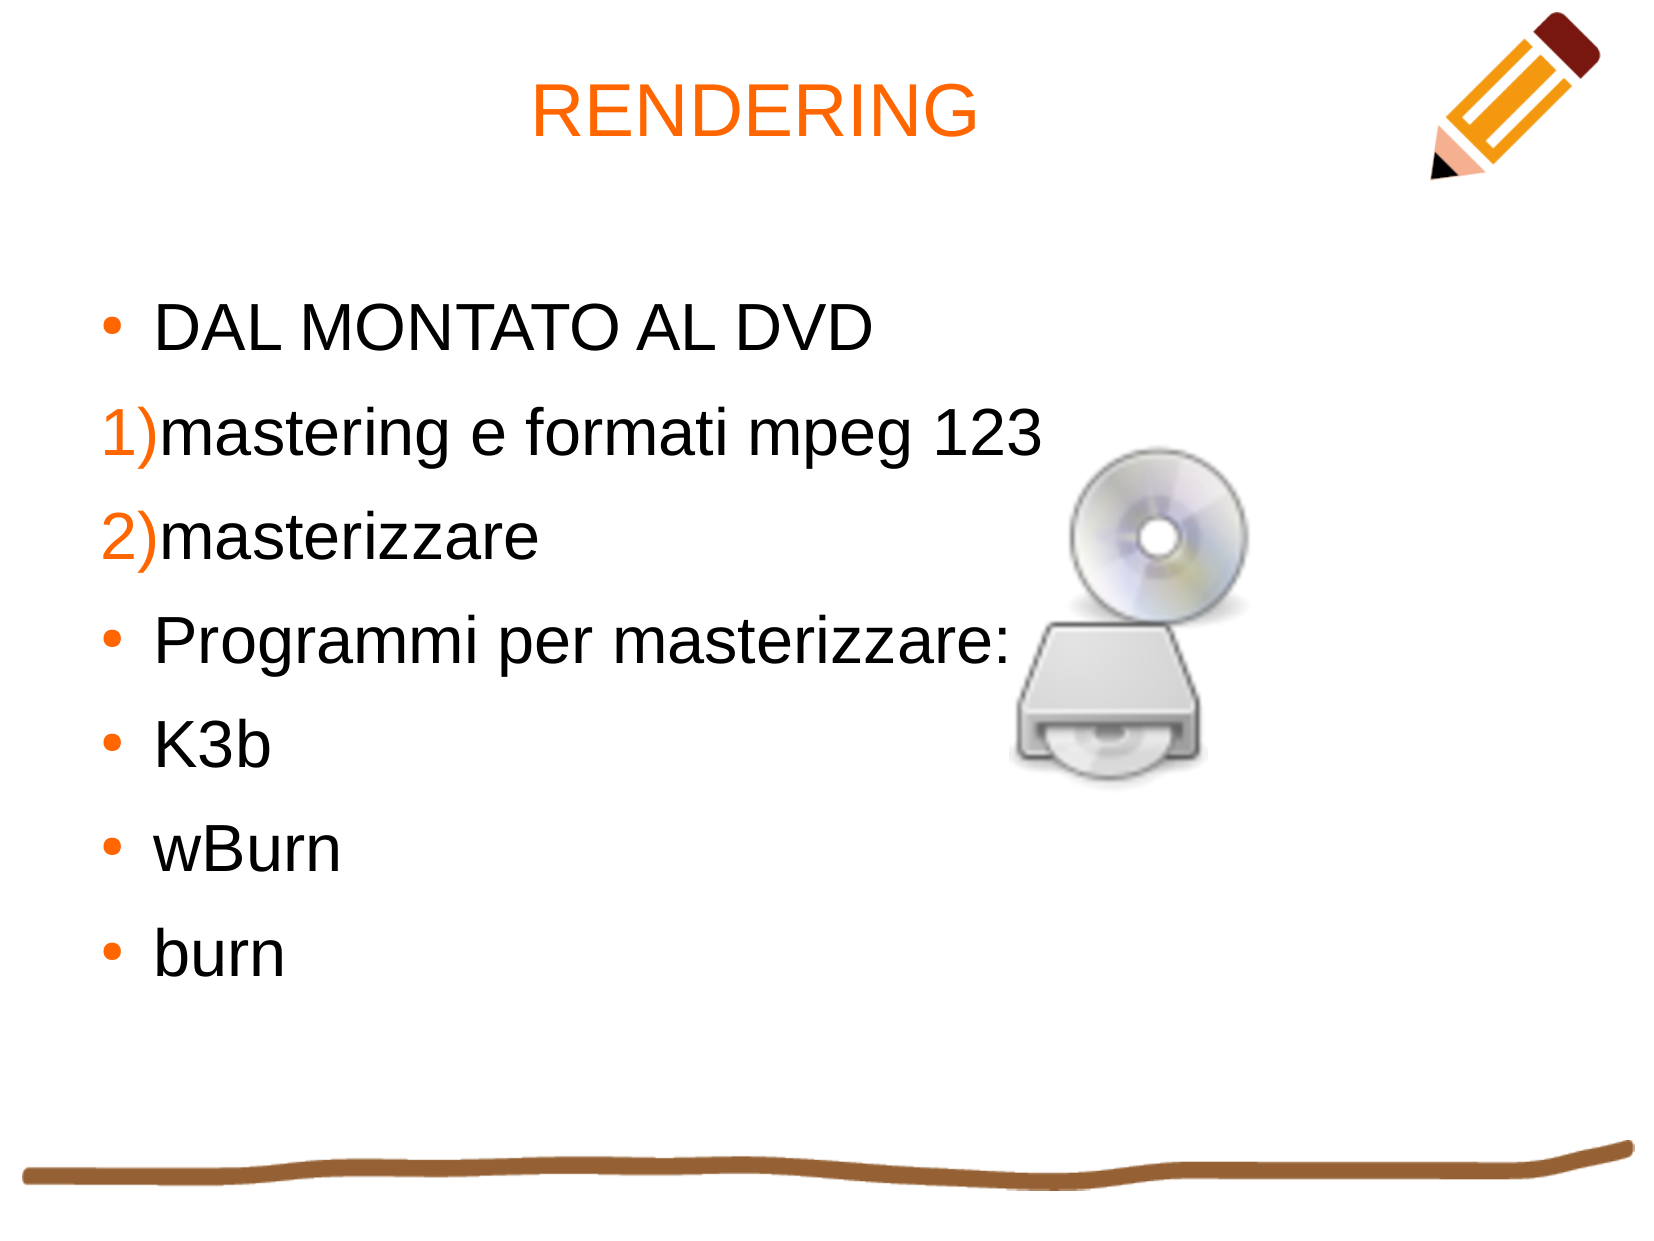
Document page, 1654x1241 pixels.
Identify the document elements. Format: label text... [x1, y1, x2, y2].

picture [22, 1140, 1635, 1191]
picture [1430, 12, 1601, 181]
title RENDERING [82, 49, 1430, 172]
picture [1009, 434, 1257, 801]
list DAL MONTATO AL DVD mastering e formati mpeg 123 masterizzare Programmi per masterizzare: K3b wBurn burn [82, 290, 1571, 1122]
